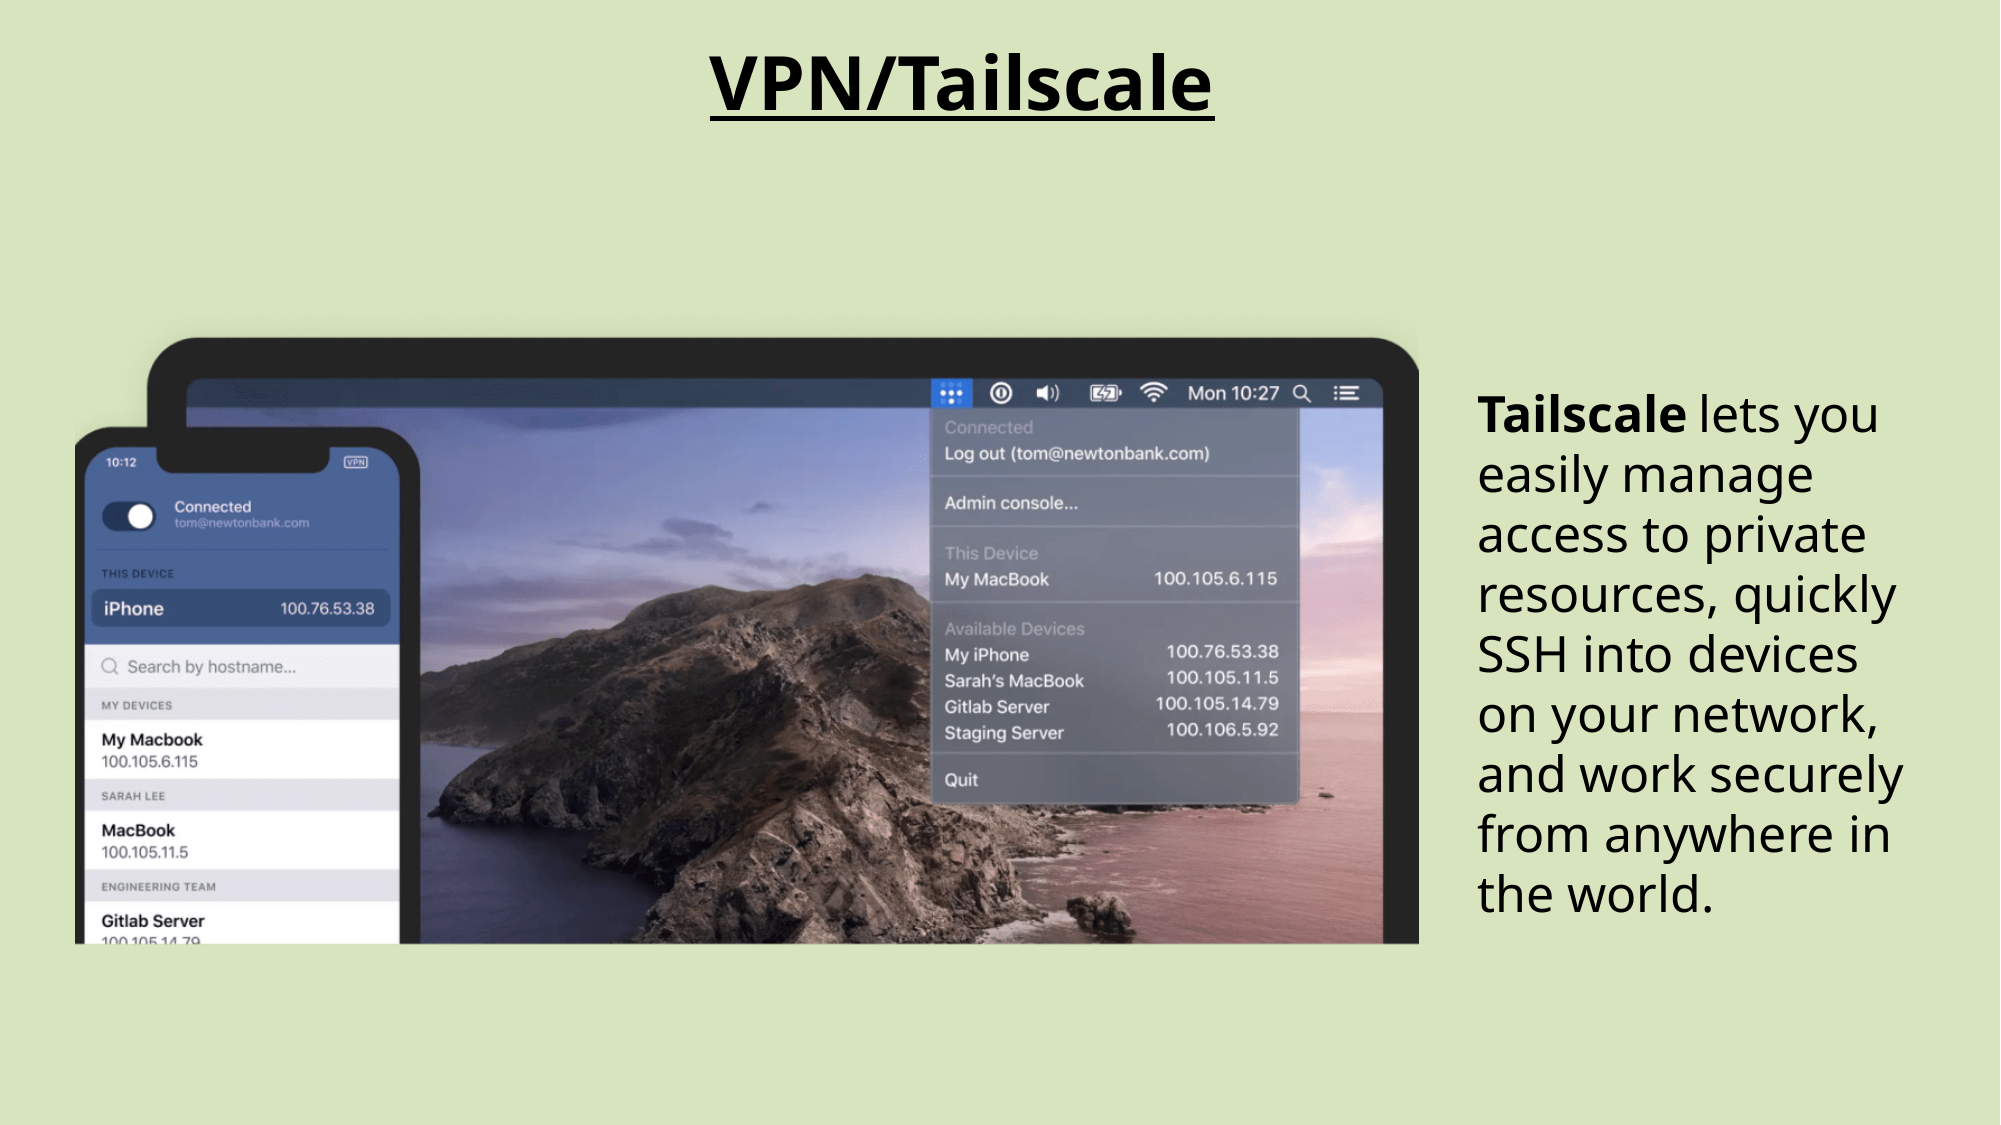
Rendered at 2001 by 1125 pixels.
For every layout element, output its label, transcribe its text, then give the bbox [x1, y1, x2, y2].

picture [75, 309, 1419, 1012]
text_box Tailscale lets you easily manage access to private resources, quickly SSH into devices on your network, and work securely from anywhere in the world. [1462, 374, 1950, 997]
text_box VPN/Tailscale [256, 0, 1668, 206]
